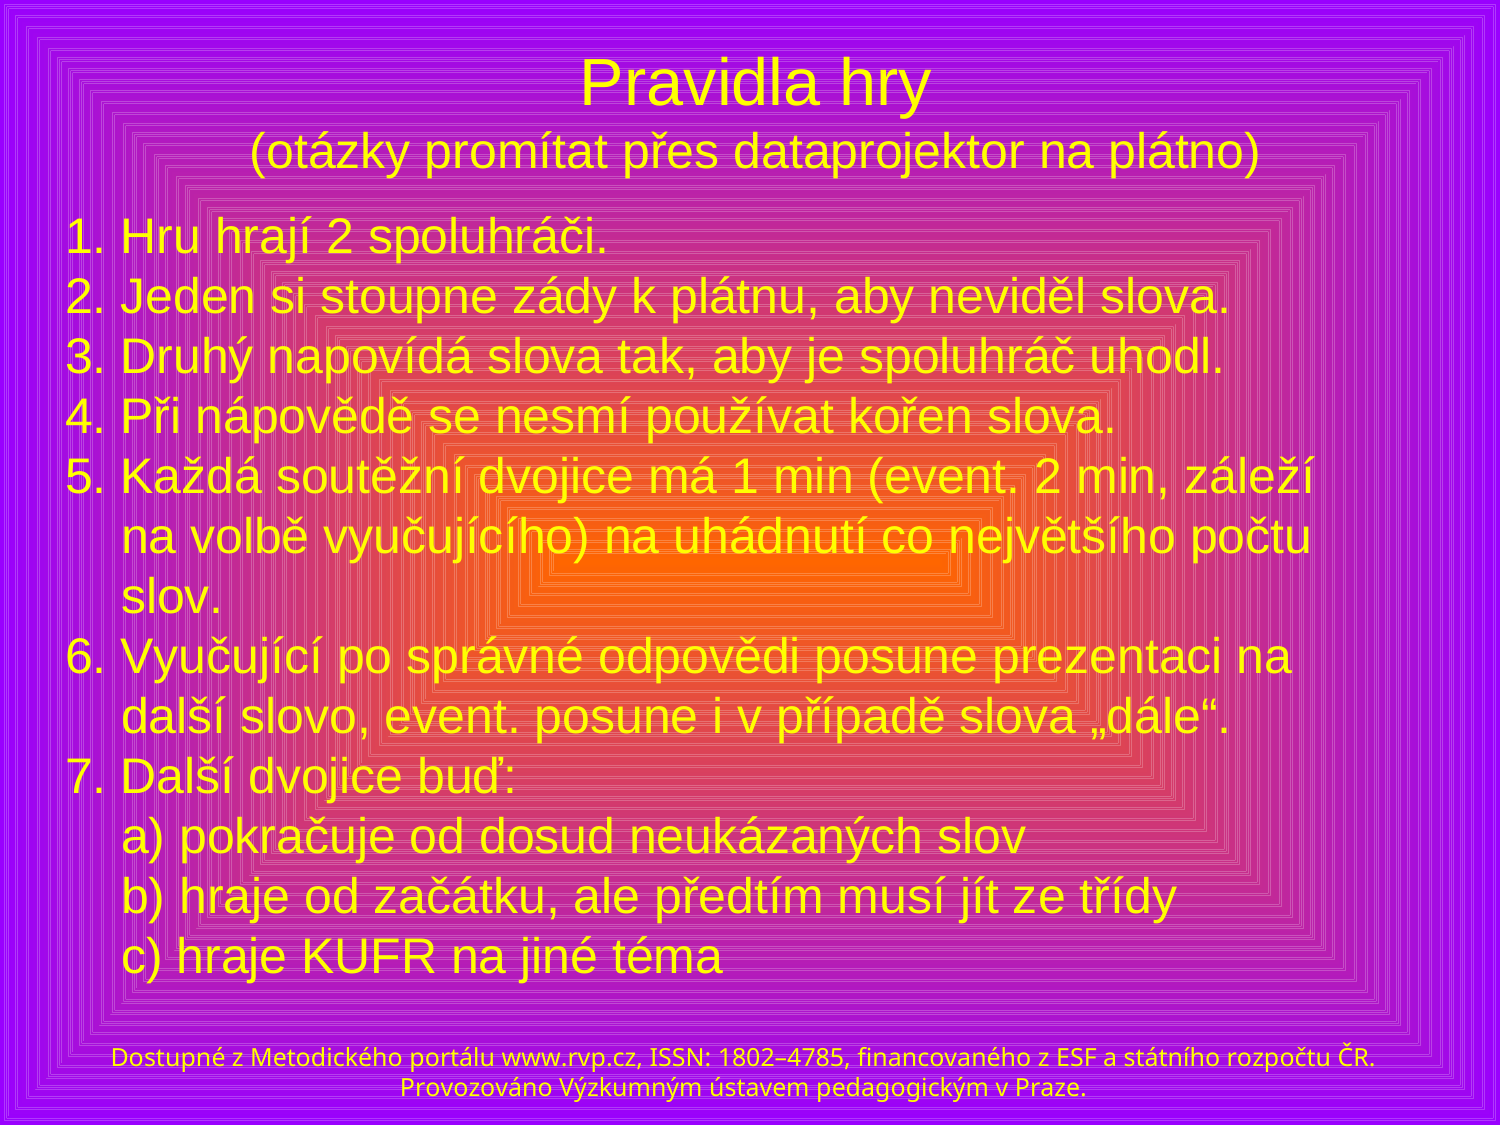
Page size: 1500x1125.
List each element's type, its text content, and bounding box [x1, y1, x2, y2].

title [76, 187, 1447, 1041]
text_box Dostupné z Metodického portálu www.rvp.cz, ISSN: 1802–4785, financovaného z ESF a státního rozpočtu ČR. Provozováno Výzkumným ústavem pedagogickým v Praze. [35, 1041, 1454, 1102]
text_box Pravidla hry (otázky promítat přes dataprojektor na plátno) [53, 30, 1459, 187]
text_box 1. Hru hrají 2 spoluhráči. 2. Jeden si stoupne zády k plátnu, aby neviděl slova. 3. Druhý napovídá slova tak, aby je spoluhráč uhodl. 4. Při nápovědě se nesmí používat kořen slova. 5. Každá soutěžní dvojice má 1 min (event. 2 min, záleží na volbě vyučujícího) na uhádnutí co největšího počtu slov. 6. Vyučující po správné odpovědi posune prezentaci na další slovo, event. posune i v případě slova „dále“. 7. Další dvojice buď: a) pokračuje od dosud neukázaných slov b) hraje od začátku, ale předtím musí jít ze třídy c) hraje KUFR na jiné téma [50, 196, 1444, 1041]
